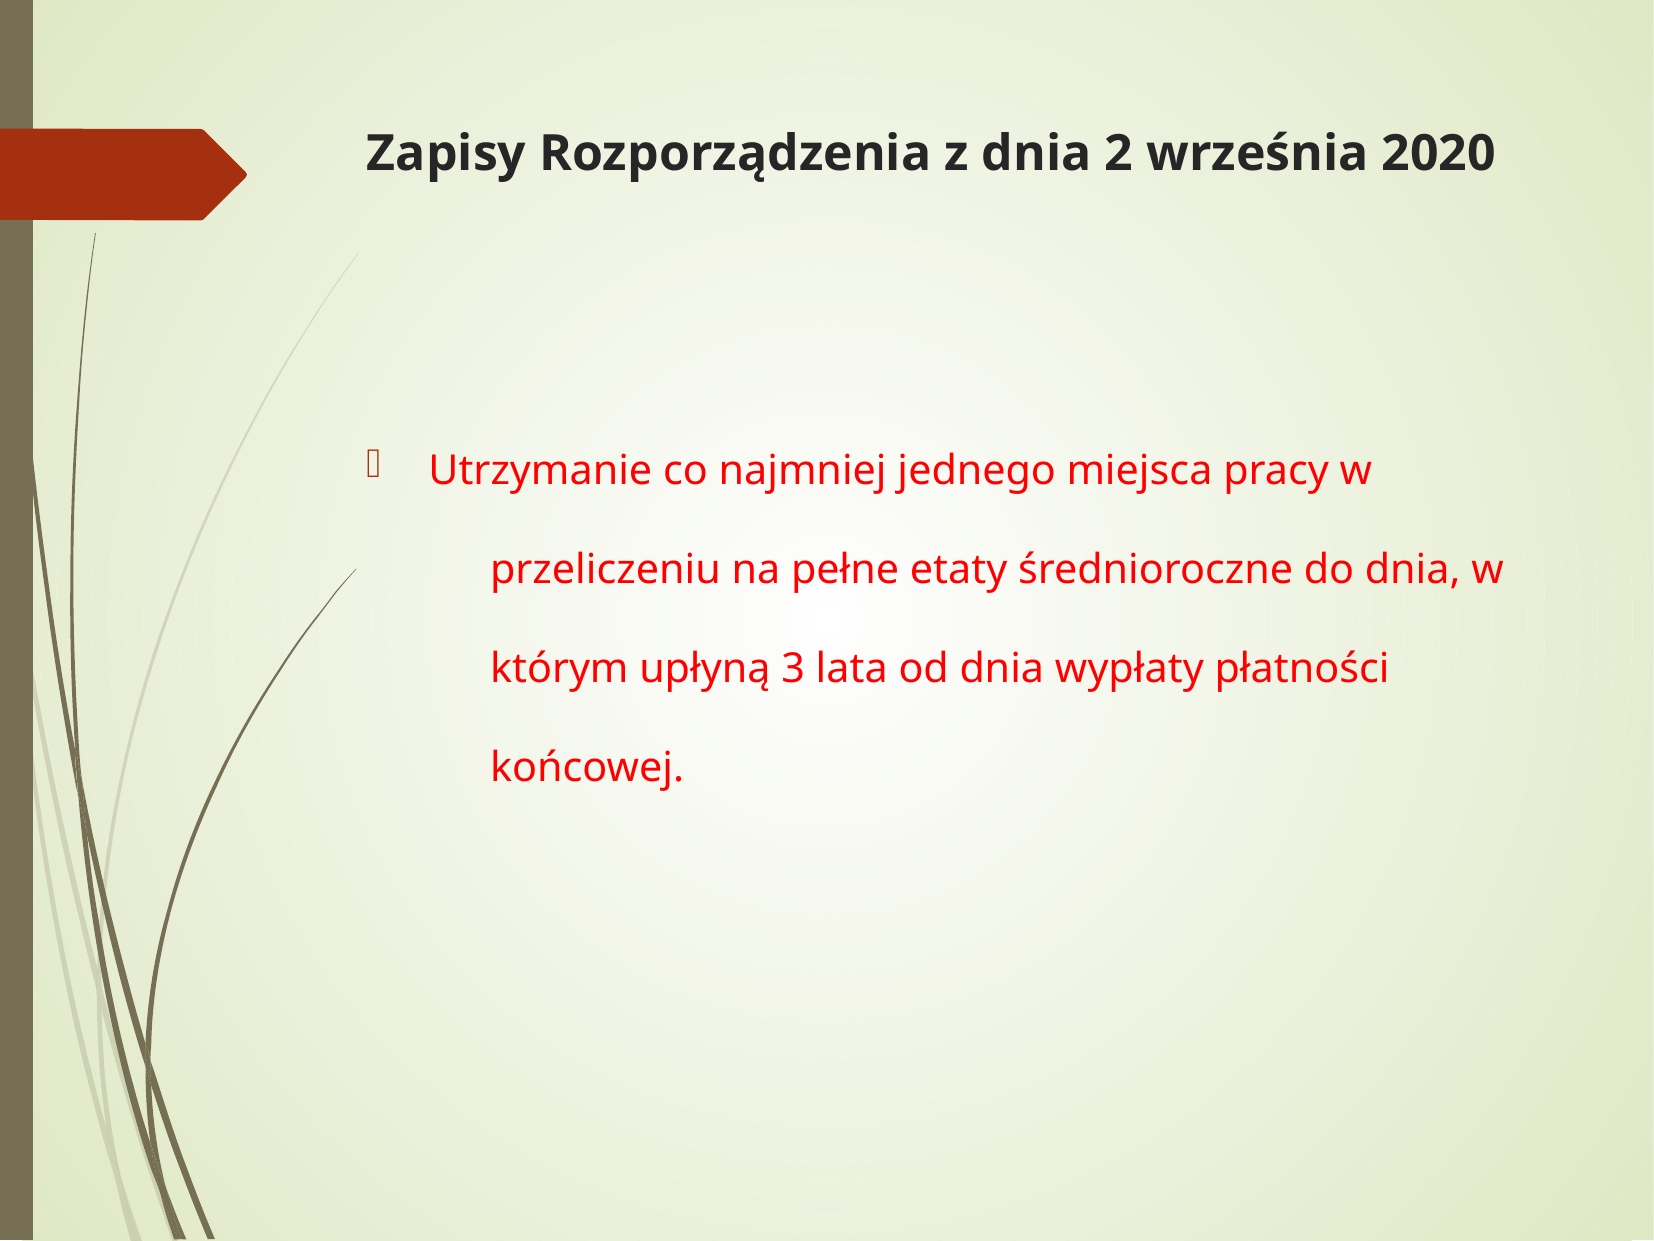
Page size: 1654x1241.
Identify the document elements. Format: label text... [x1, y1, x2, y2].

title Zapisy Rozporządzenia z dnia 2 września 2020 [351, 112, 1544, 345]
list Utrzymanie co najmniej jednego miejsca pracy w przeliczeniu na pełne etaty średnioroczne do dnia, w którym upłyną 3 lata od dnia wypłaty płatności końcowej. [351, 385, 1544, 1069]
